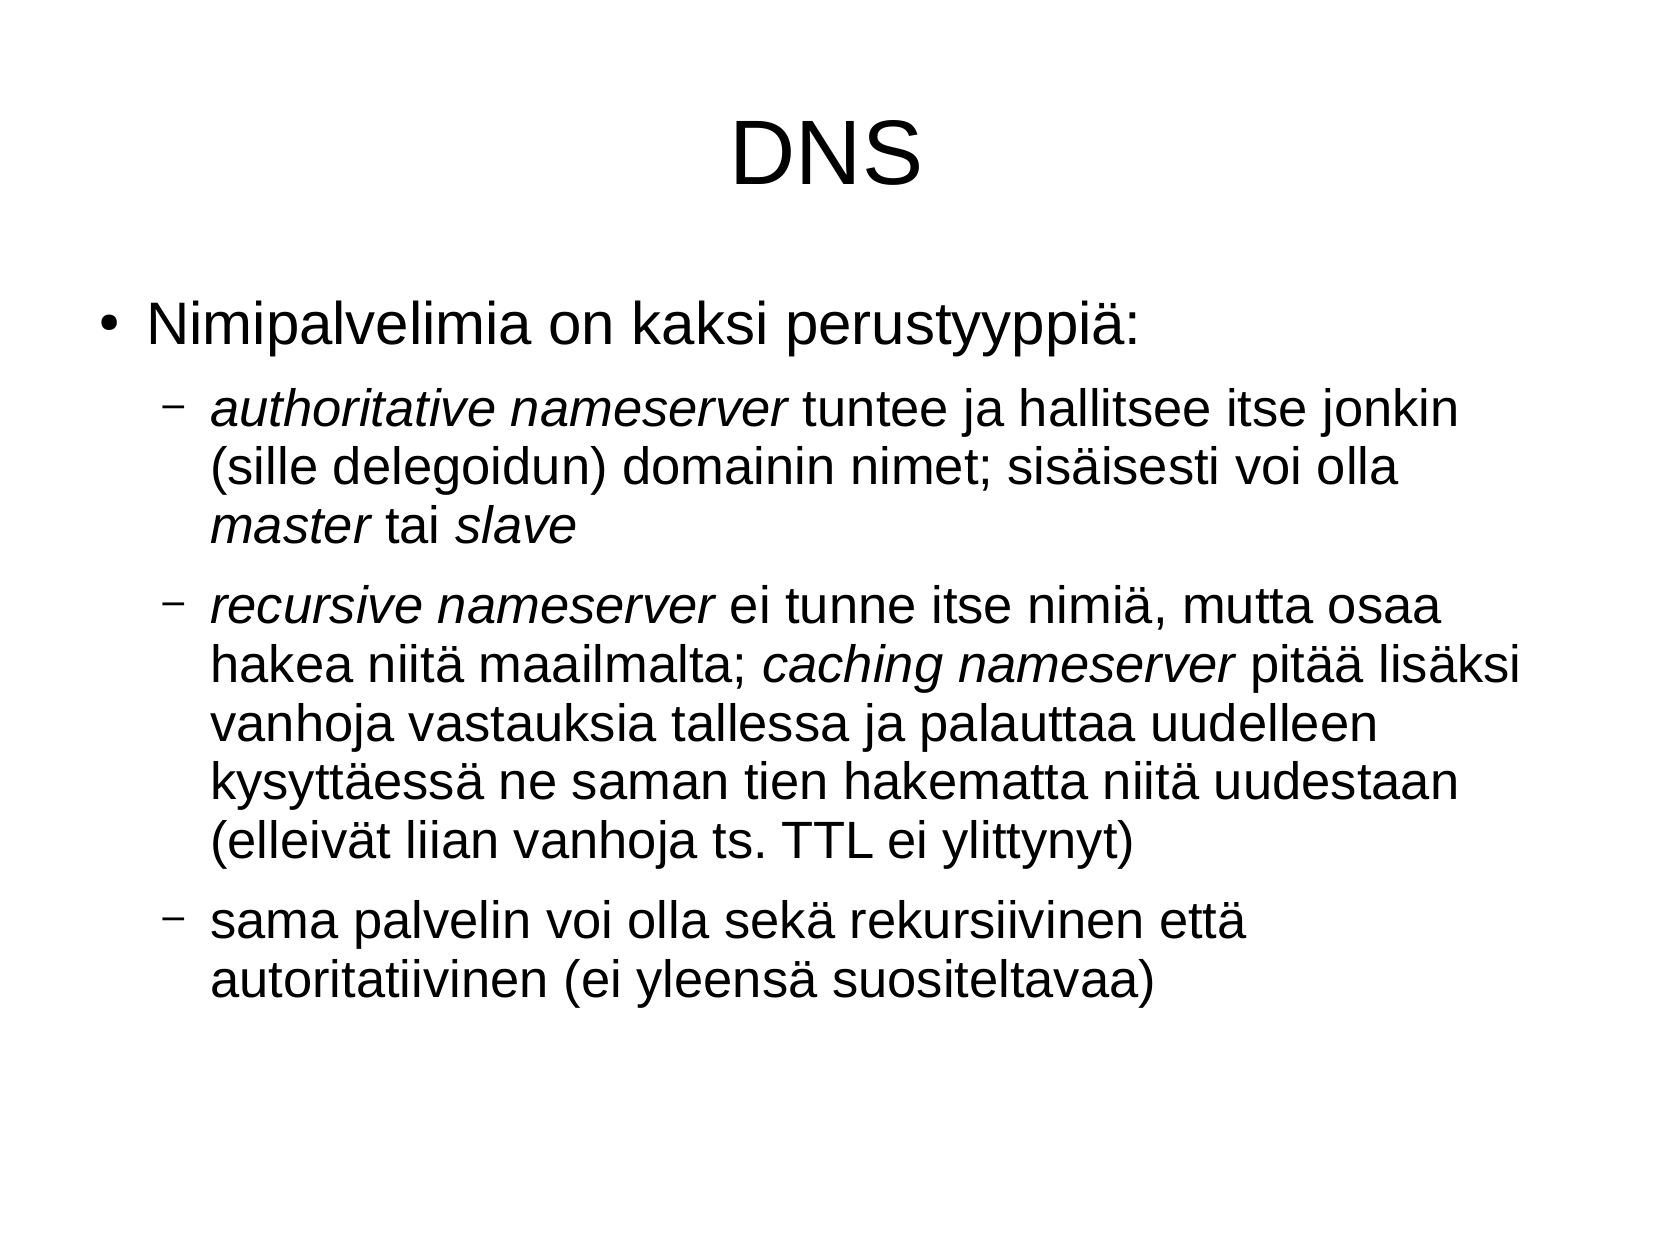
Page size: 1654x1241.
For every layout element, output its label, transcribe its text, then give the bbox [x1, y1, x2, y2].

list Nimipalvelimia on kaksi perustyyppiä: authoritative nameserver tuntee ja hallitsee itse jonkin (sille delegoidun) domainin nimet; sisäisesti voi olla master tai slave recursive nameserver ei tunne itse nimiä, mutta osaa hakea niitä maailmalta; caching nameserver pitää lisäksi vanhoja vastauksia tallessa ja palauttaa uudelleen kysyttäessä ne saman tien hakematta niitä uudestaan (elleivät liian vanhoja ts. TTL ei ylittynyt) sama palvelin voi olla sekä rekursiivinen että autoritatiivinen (ei yleensä suositeltavaa) [82, 290, 1571, 1010]
title DNS [82, 49, 1571, 257]
